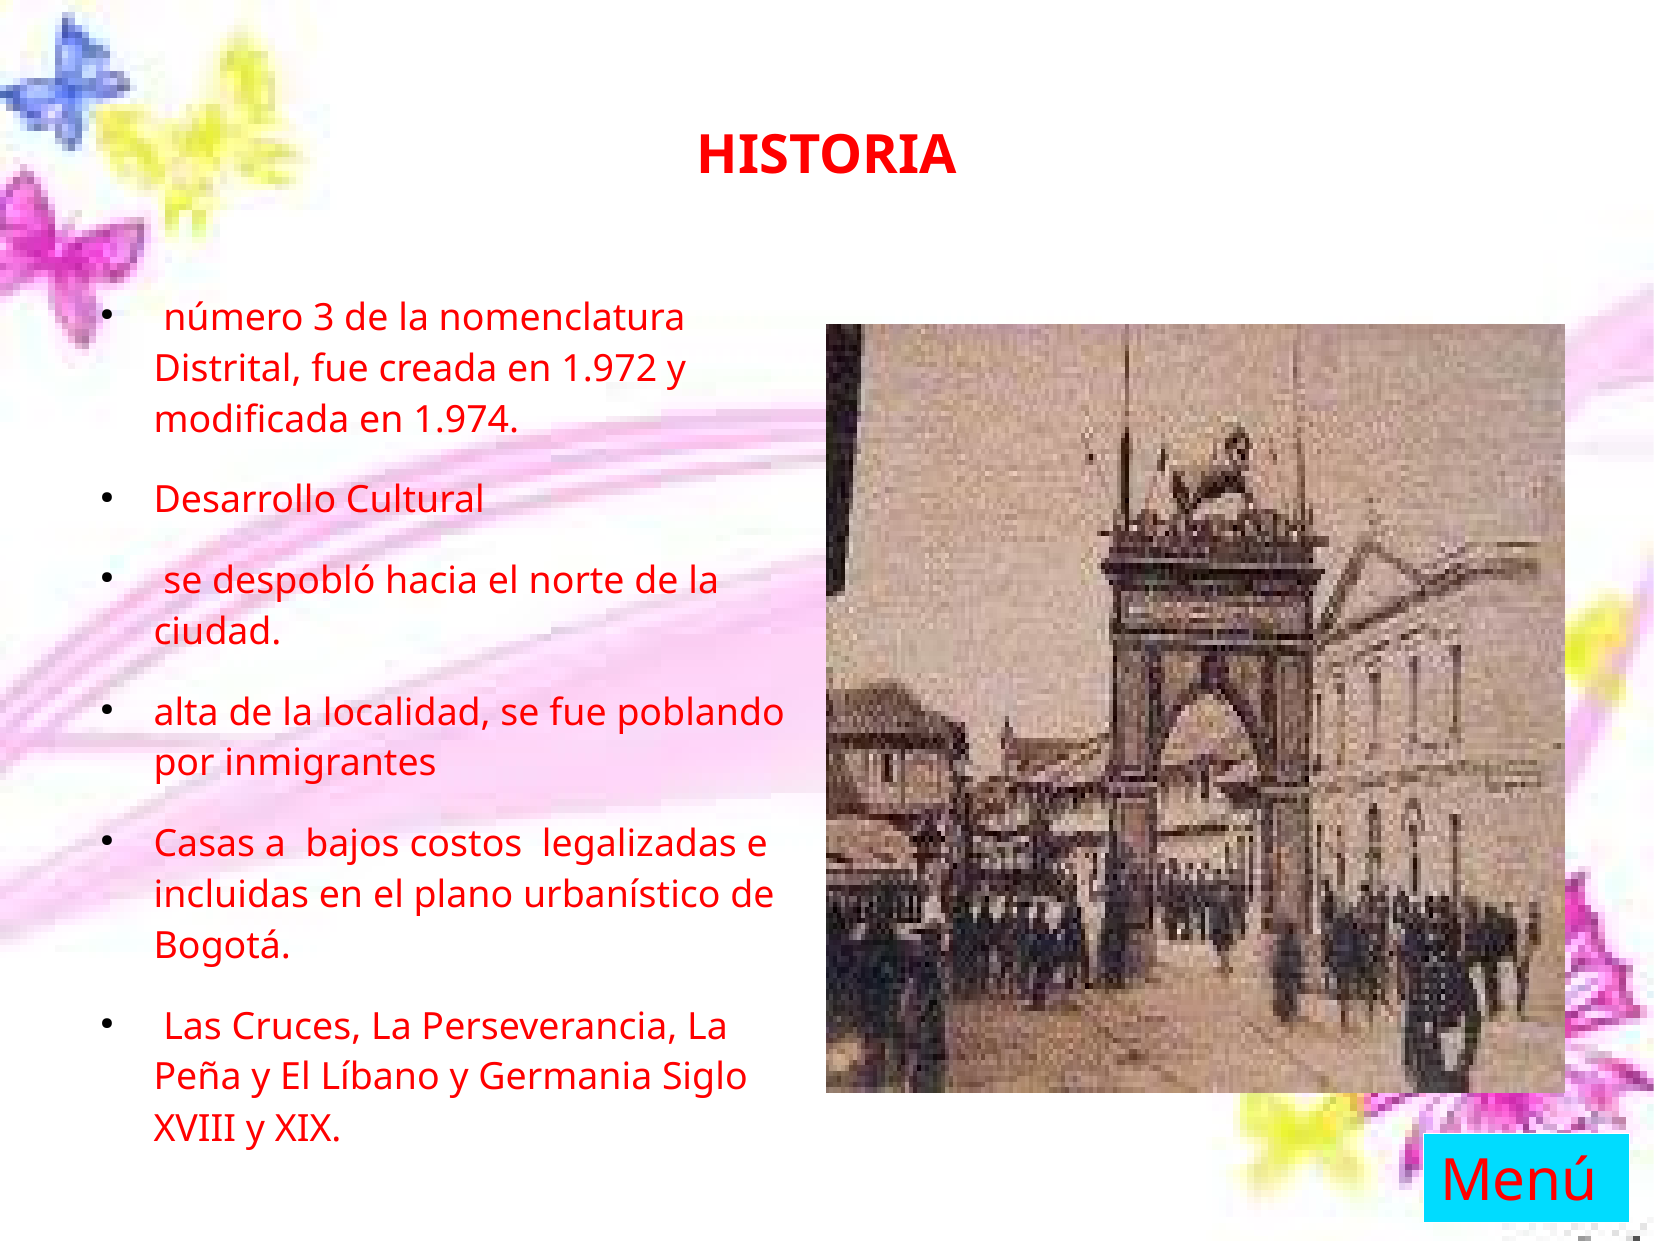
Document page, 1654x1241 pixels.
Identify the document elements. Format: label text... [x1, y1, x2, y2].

picture [0, 0, 1654, 1241]
title HISTORIA [82, 49, 1571, 257]
list número 3 de la nomenclatura Distrital, fue creada en 1.972 y modificada en 1.974. Desarrollo Cultural se despobló hacia el norte de la ciudad. alta de la localidad, se fue poblando por inmigrantes Casas a bajos costos legalizadas e incluidas en el plano urbanístico de Bogotá. Las Cruces, La Perseverancia, La Peña y El Líbano y Germania Siglo XVIII y XIX. [82, 290, 809, 1173]
text_box Menú [1423, 1133, 1630, 1223]
